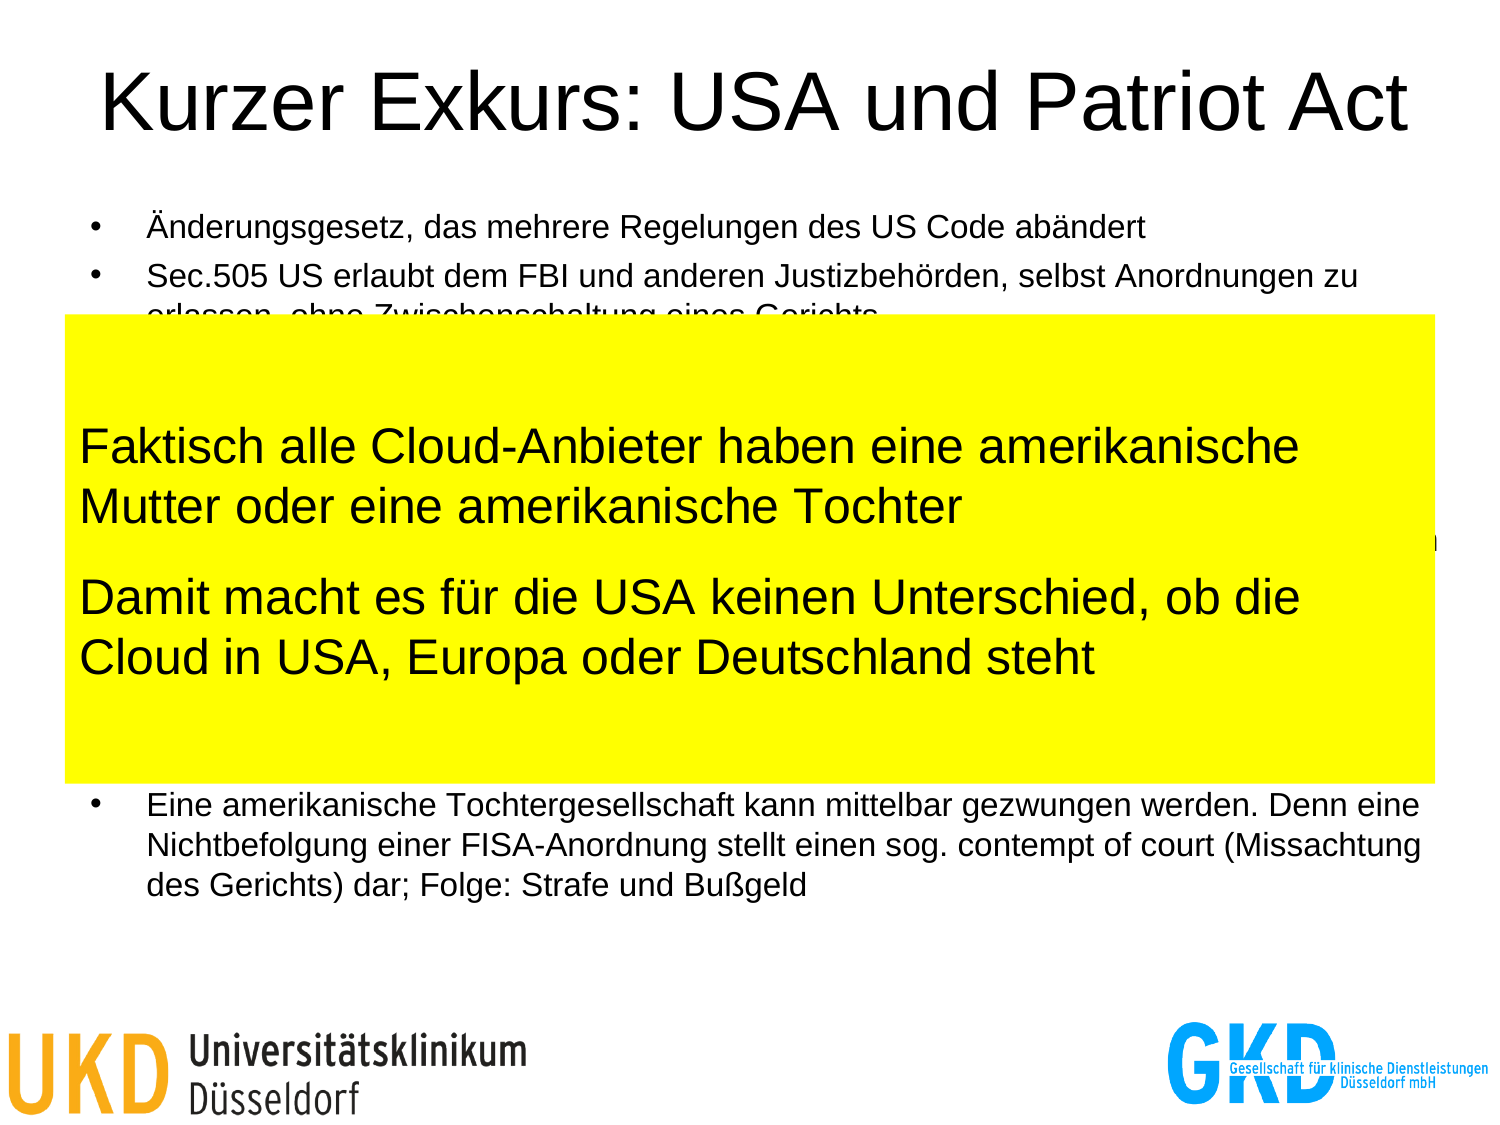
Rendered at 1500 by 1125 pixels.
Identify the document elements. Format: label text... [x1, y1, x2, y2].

text_box Faktisch alle Cloud-Anbieter haben eine amerikanische Mutter oder eine amerikanische Tochter Damit macht es für die USA keinen Unterschied, ob die Cloud in USA, Europa oder Deutschland steht [64, 314, 1436, 784]
title Kurzer Exkurs: USA und Patriot Act [75, 25, 1436, 169]
picture [0, 1023, 532, 1125]
picture [1163, 1006, 1500, 1125]
list Änderungsgesetz, das mehrere Regelungen des US Code abändert Sec.505 US erlaubt dem FBI und anderen Justizbehörden, selbst Anordnungen zu erlassen, ohne Zwischenschaltung eines Gerichts Hinsichtlich der Art der Unterlagen gibt es keine Beschränkungen Dem „Datenspender“ auferlegt werden über die Herausgabe der Daten Stillschweigen zu bewahren Amerikanische Rechtsprechung legt Patriot Act so aus, dass von amerikanischen Gesellschaften auch Daten herausverlangt werden dürfen, die sich im Ausland befinden (Sec.442(1)(a)) Die datenschutzrechtliche Lage im betreffenden Ausland wird nicht als einer rechtlichen Herausgabemöglichkeit entgegen stehend betrachtet (Sec.442(2)) Eine amerikanische Muttergesellschaft kann die Möglichkeit des Zugriffs auf die Unterlagen ihrer ausländischen Tochter nicht absprechen Eine amerikanische Tochtergesellschaft kann mittelbar gezwungen werden. Denn eine Nichtbefolgung einer FISA-Anordnung stellt einen sog. contempt of court (Missachtung des Gerichts) dar; Folge: Strafe und Bußgeld [74, 198, 1459, 977]
